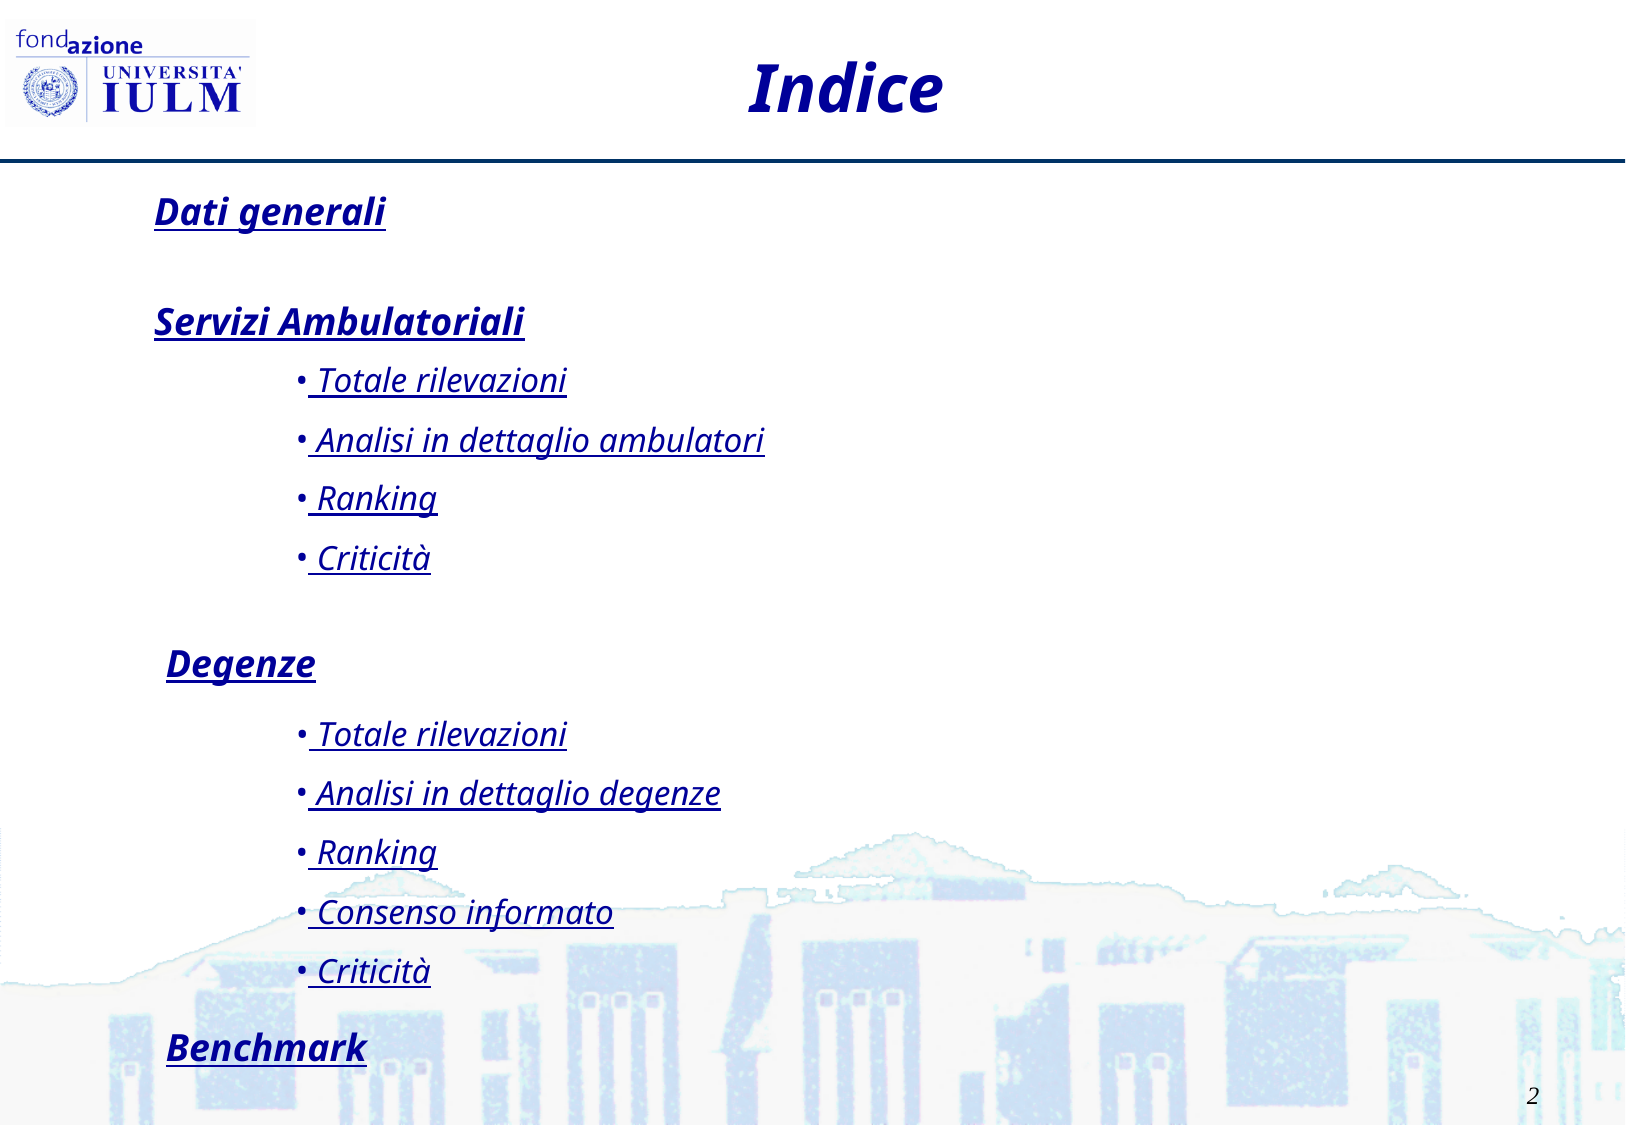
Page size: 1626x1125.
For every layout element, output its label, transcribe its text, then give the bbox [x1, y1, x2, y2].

text_box Criticità [280, 940, 884, 1000]
text_box Ranking [280, 822, 943, 881]
text_box Consenso informato [280, 881, 943, 941]
text_box Servizi Ambulatoriali [139, 290, 1463, 350]
text_box Ranking [280, 467, 884, 527]
text_box Totale rilevazioni [281, 703, 873, 763]
picture [5, 19, 256, 127]
text_box Criticità [280, 527, 884, 587]
text_box Indice [387, 31, 1309, 141]
text_box Dati generali [139, 180, 1463, 241]
text_box Analisi in dettaglio degenze [280, 762, 943, 822]
text_box Analisi in dettaglio ambulatori [280, 409, 884, 467]
text_box Benchmark [151, 1017, 1474, 1077]
text_box Degenze [151, 633, 1474, 693]
text_box Totale rilevazioni [280, 349, 860, 410]
